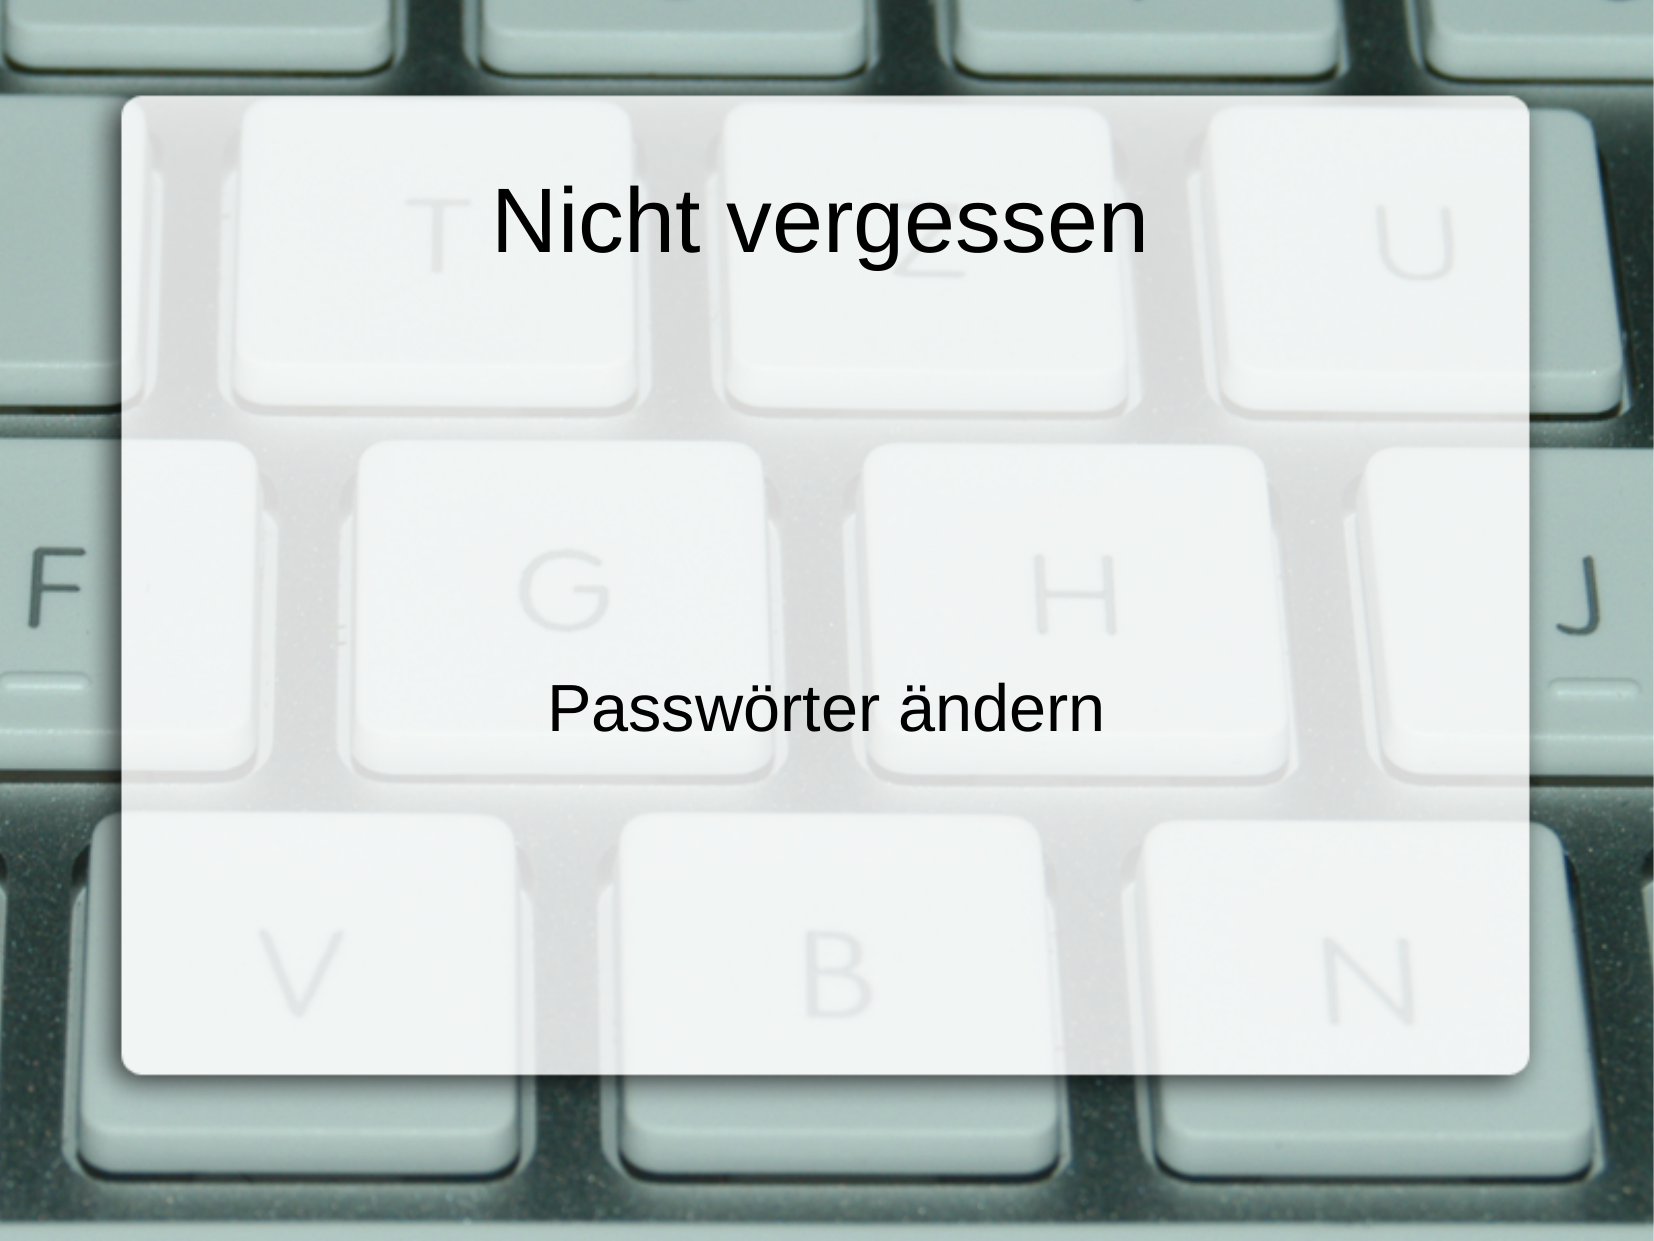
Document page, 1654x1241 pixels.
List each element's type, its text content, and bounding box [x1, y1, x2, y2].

subtitle Passwörter ändern [147, 354, 1506, 1063]
title Nicht vergessen [135, 117, 1506, 325]
picture [0, 0, 1654, 1241]
